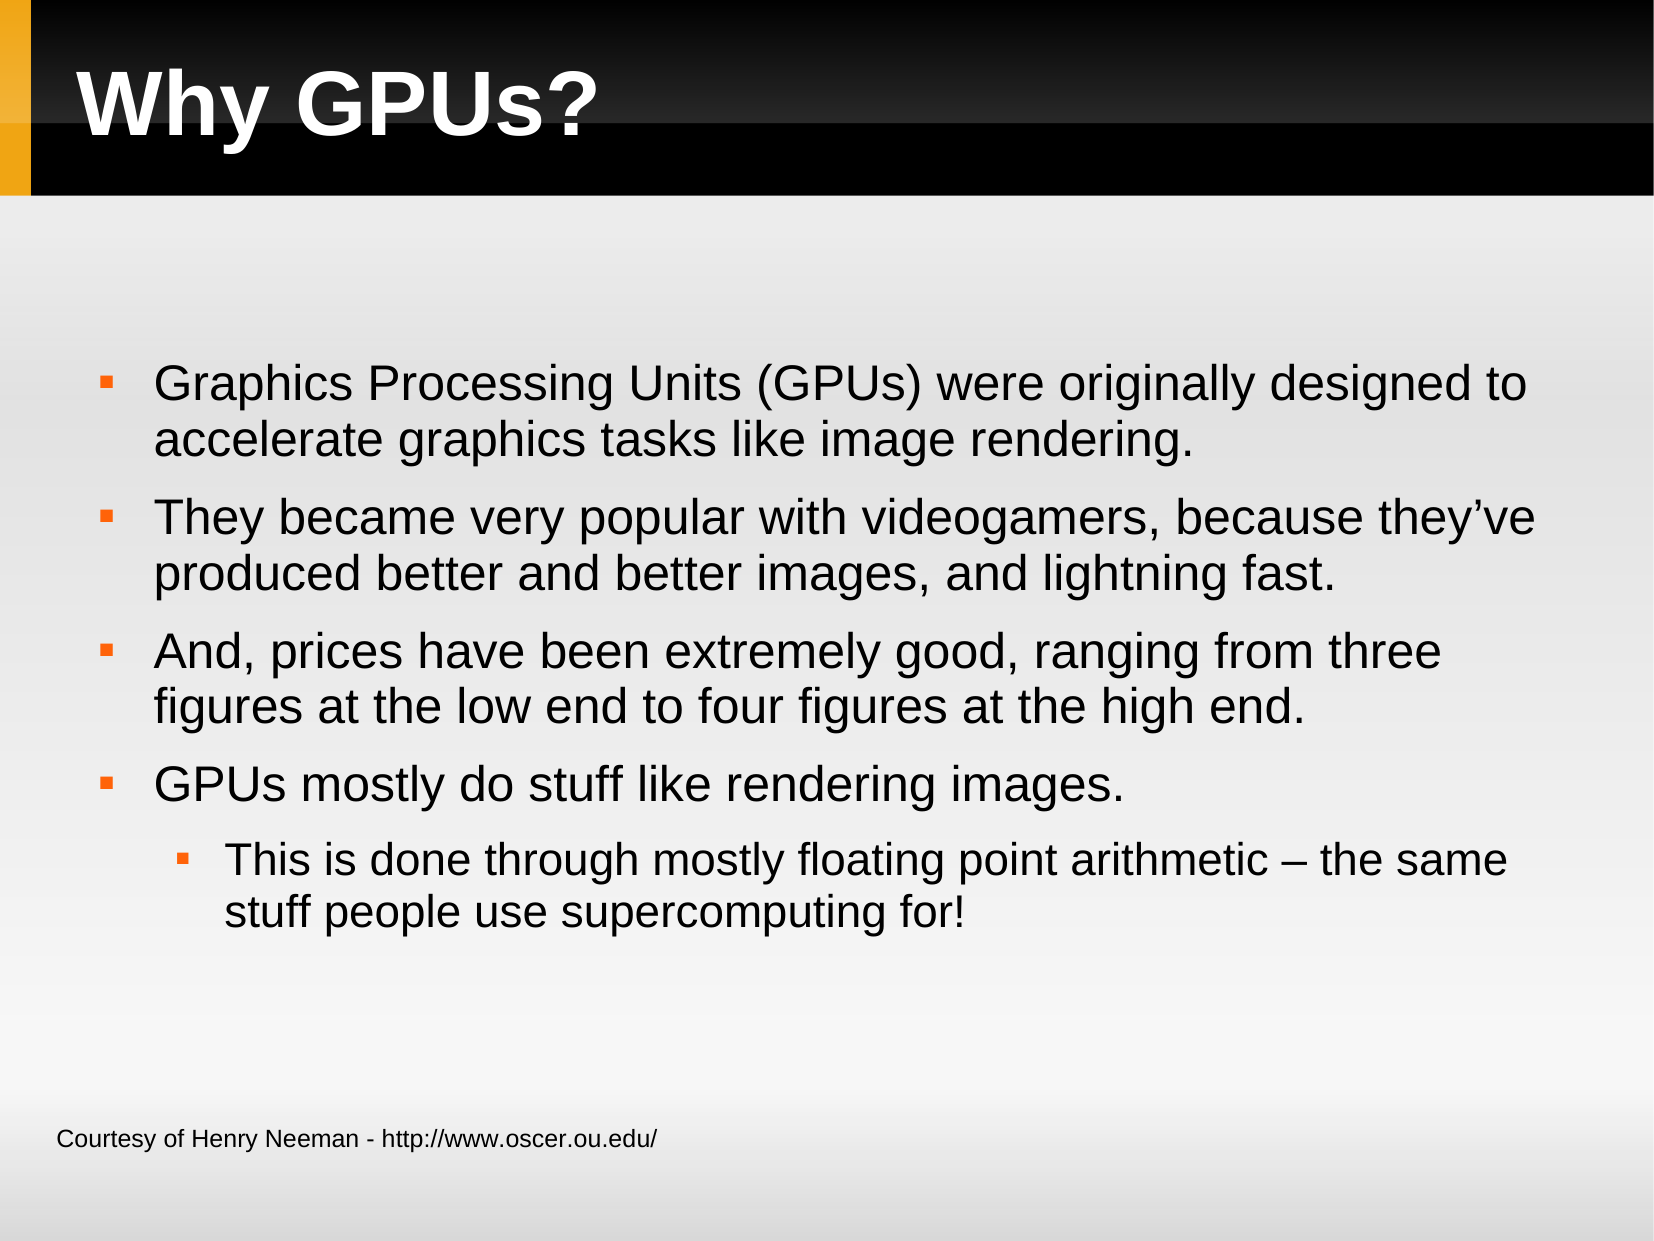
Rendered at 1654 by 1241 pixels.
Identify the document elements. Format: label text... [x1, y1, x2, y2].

list Courtesy of Henry Neeman - http://www.oscer.ou.edu/ [49, 1125, 1538, 1201]
title Why GPUs? [76, 7, 1565, 200]
list Graphics Processing Units (GPUs) were originally designed to accelerate graphics tasks like image rendering. They became very popular with videogamers, because they’ve produced better and better images, and lightning fast. And, prices have been extremely good, ranging from three figures at the low end to four figures at the high end. GPUs mostly do stuff like rendering images. This is done through mostly floating point arithmetic – the same stuff people use supercomputing for! [82, 355, 1571, 993]
picture [0, 0, 1654, 1241]
